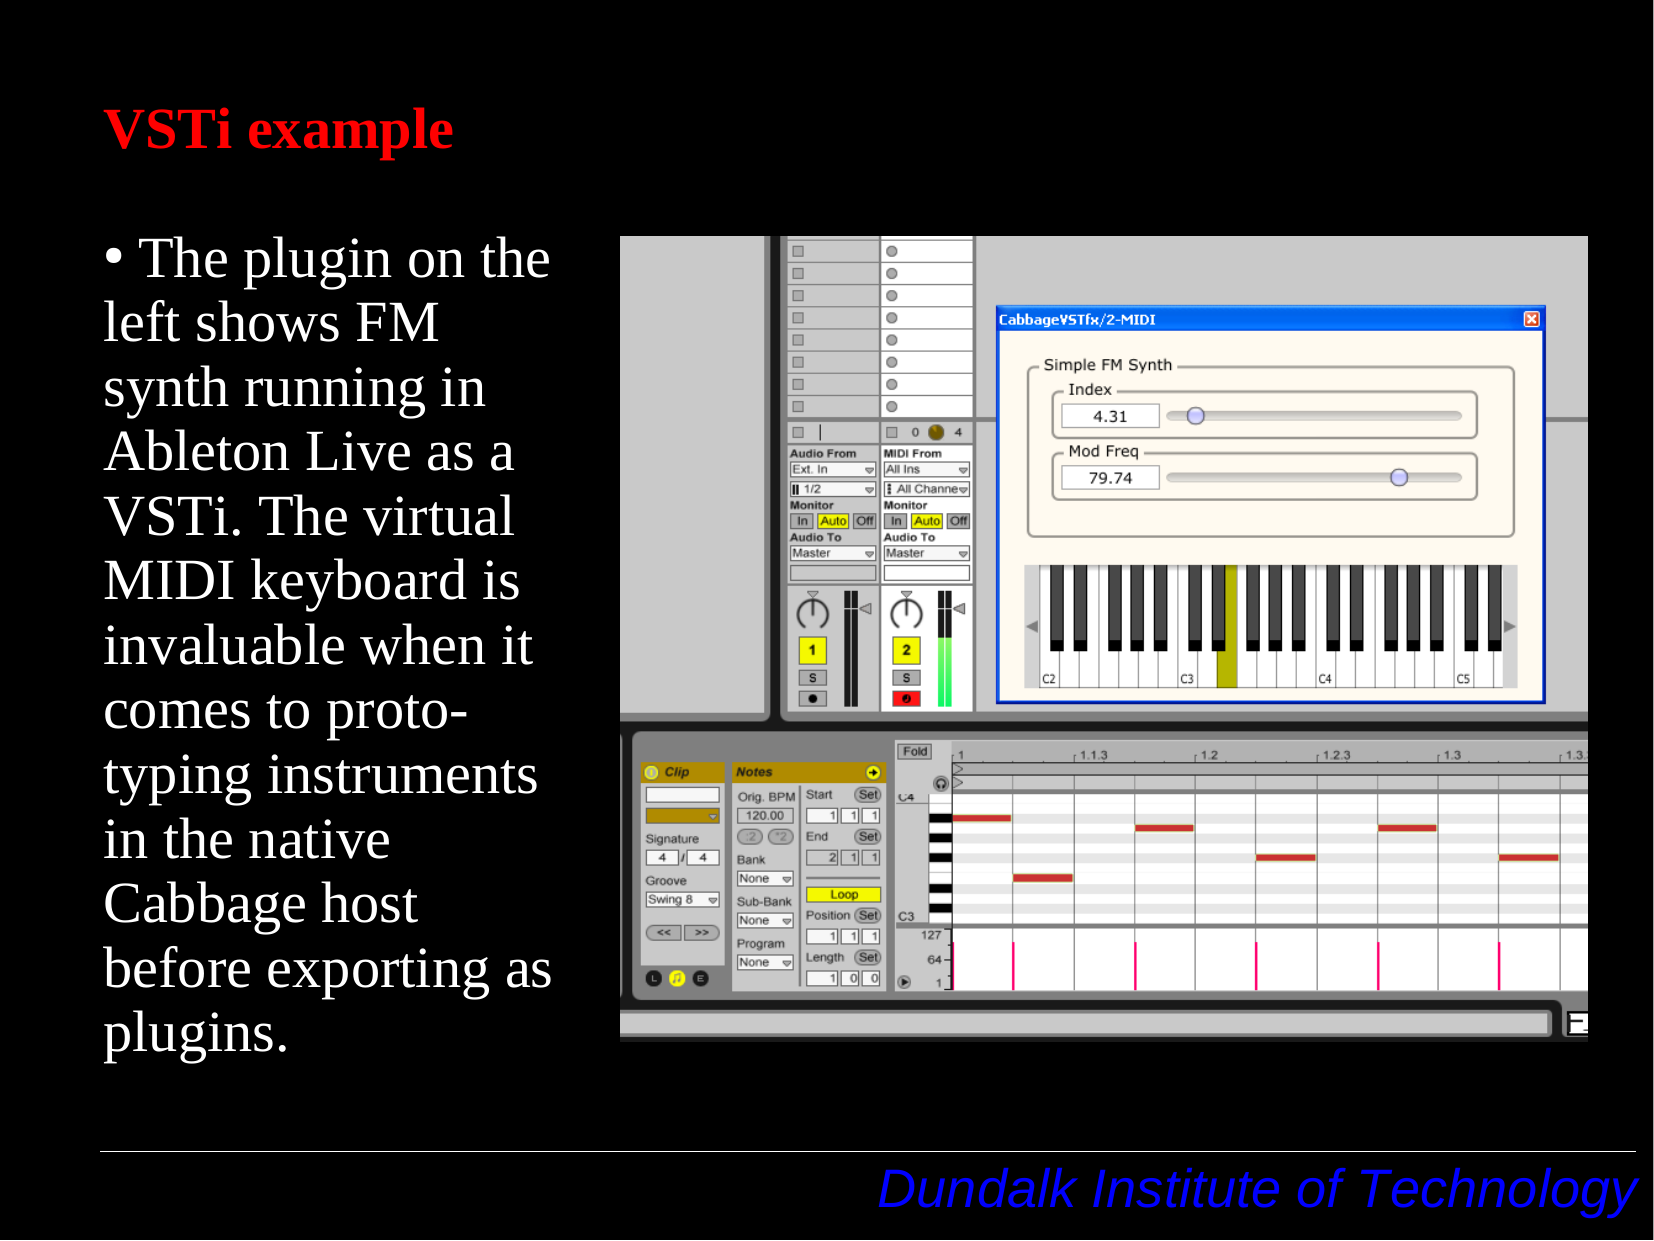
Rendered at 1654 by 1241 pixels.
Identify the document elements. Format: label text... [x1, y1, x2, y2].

text_box [591, 147, 1595, 598]
picture [620, 236, 1588, 1042]
text_box Dundalk Institute of Technology [591, 1151, 1654, 1227]
text_box VSTi example The plugin on the left shows FM synth running in Ableton Live as a VSTi. The virtual MIDI keyboard is invaluable when it comes to proto-typing instruments in the native Cabbage host before exporting as plugins. [88, 88, 591, 1241]
